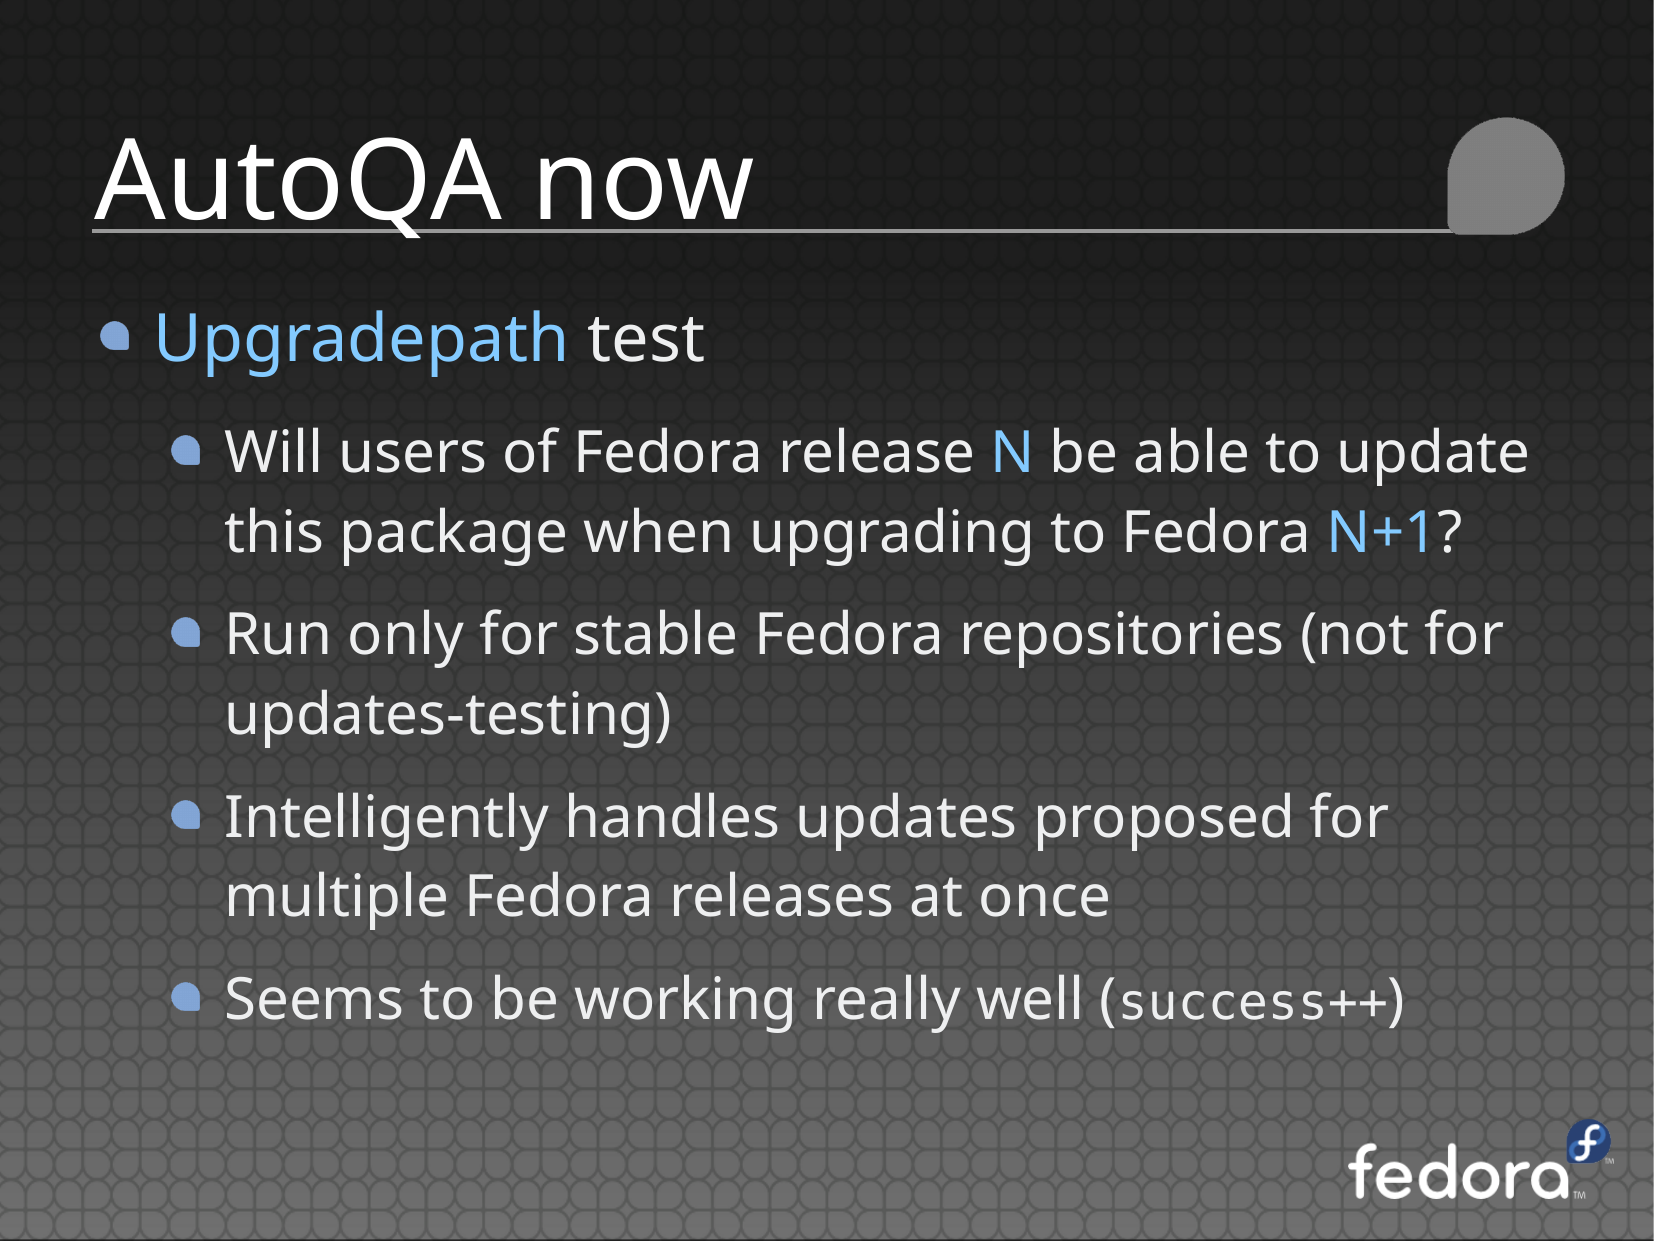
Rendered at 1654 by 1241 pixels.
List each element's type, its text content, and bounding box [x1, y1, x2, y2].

title AutoQA now [94, 100, 1426, 251]
list Upgradepath test Will users of Fedora release N be able to update this package when upgrading to Fedora N+1? Run only for stable Fedora repositories (not for updates-testing) Intelligently handles updates proposed for multiple Fedora releases at once Seems to be working really well (success++) [82, 290, 1571, 1094]
picture [0, 0, 1654, 1241]
